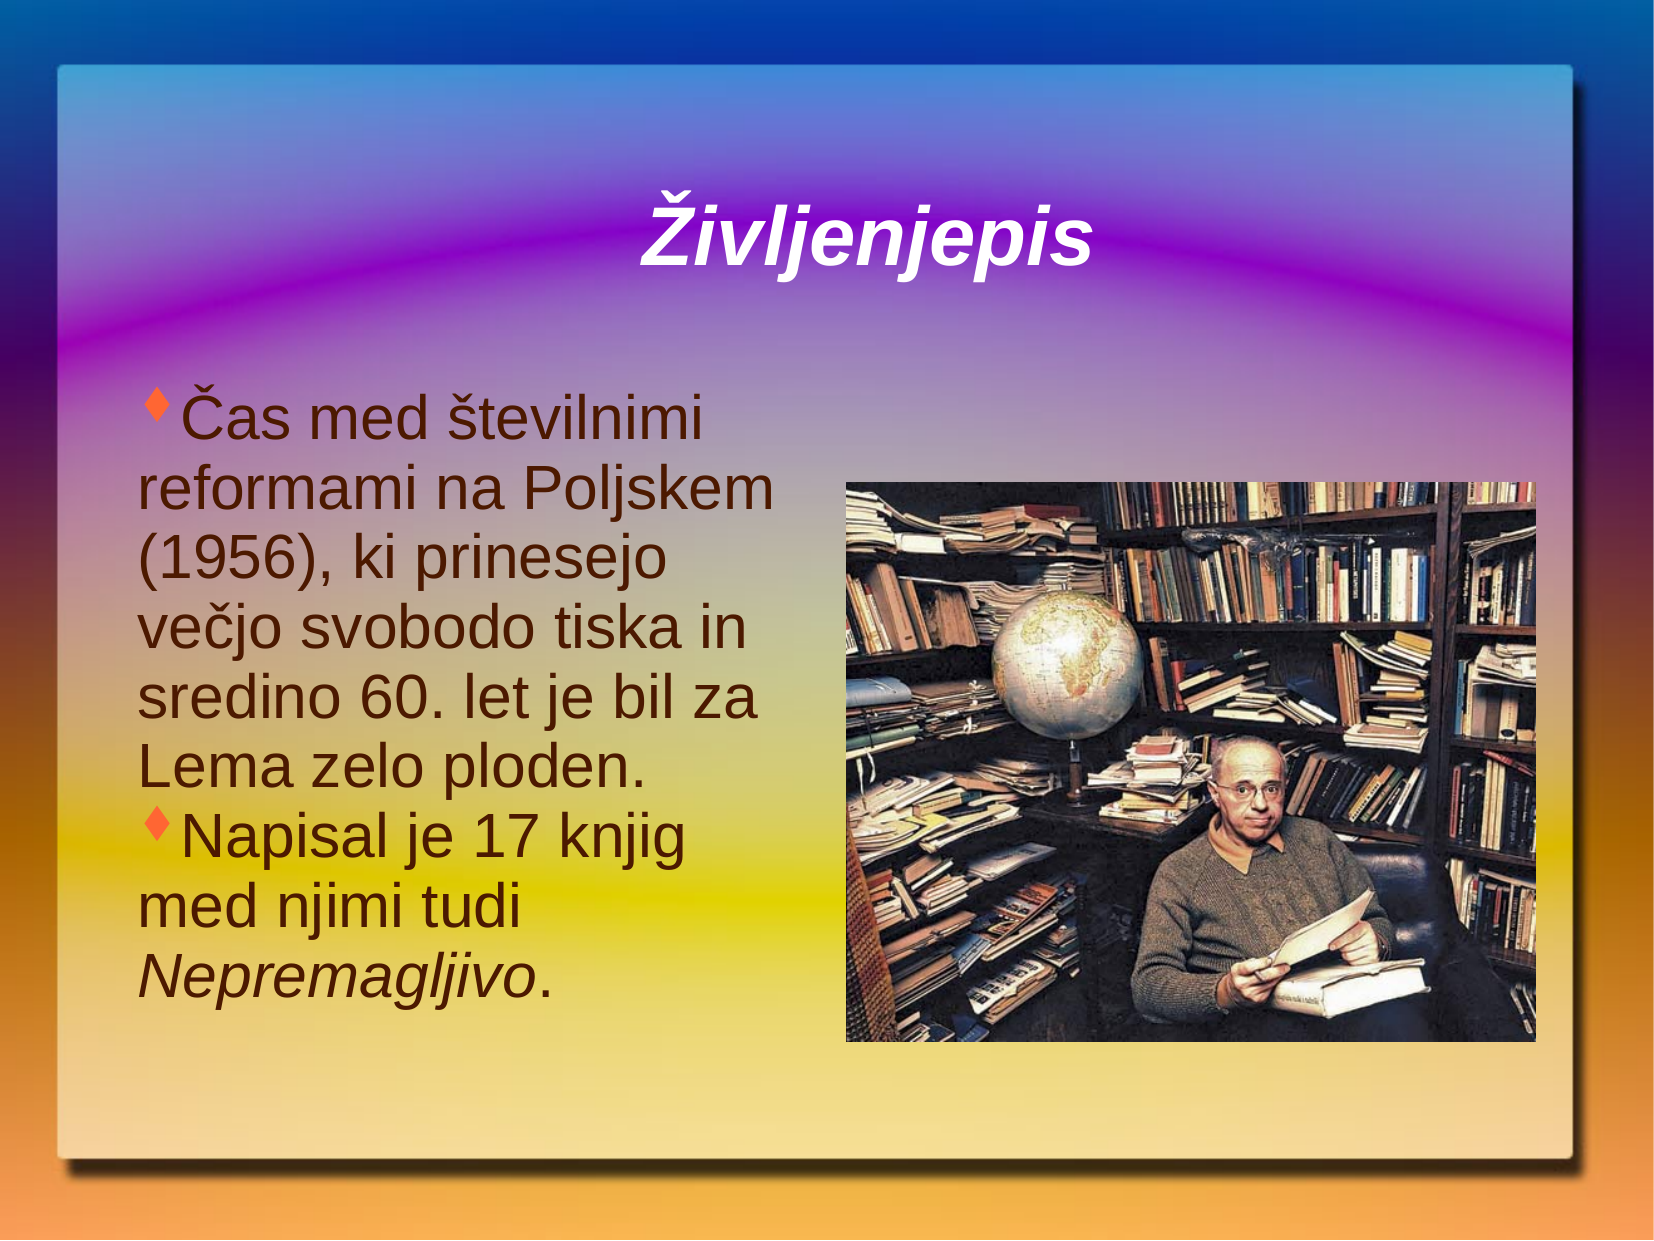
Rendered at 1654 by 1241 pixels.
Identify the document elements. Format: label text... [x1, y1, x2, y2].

picture [0, 0, 1654, 1240]
list Čas med številnimi reformami na Poljskem (1956), ki prinesejo večjo svobodo tiska in sredino 60. let je bil za Lema zelo ploden. Napisal je 17 knjig med njimi tudi Nepremagljivo. [137, 383, 827, 1122]
title Življenjepis [126, 134, 1538, 342]
